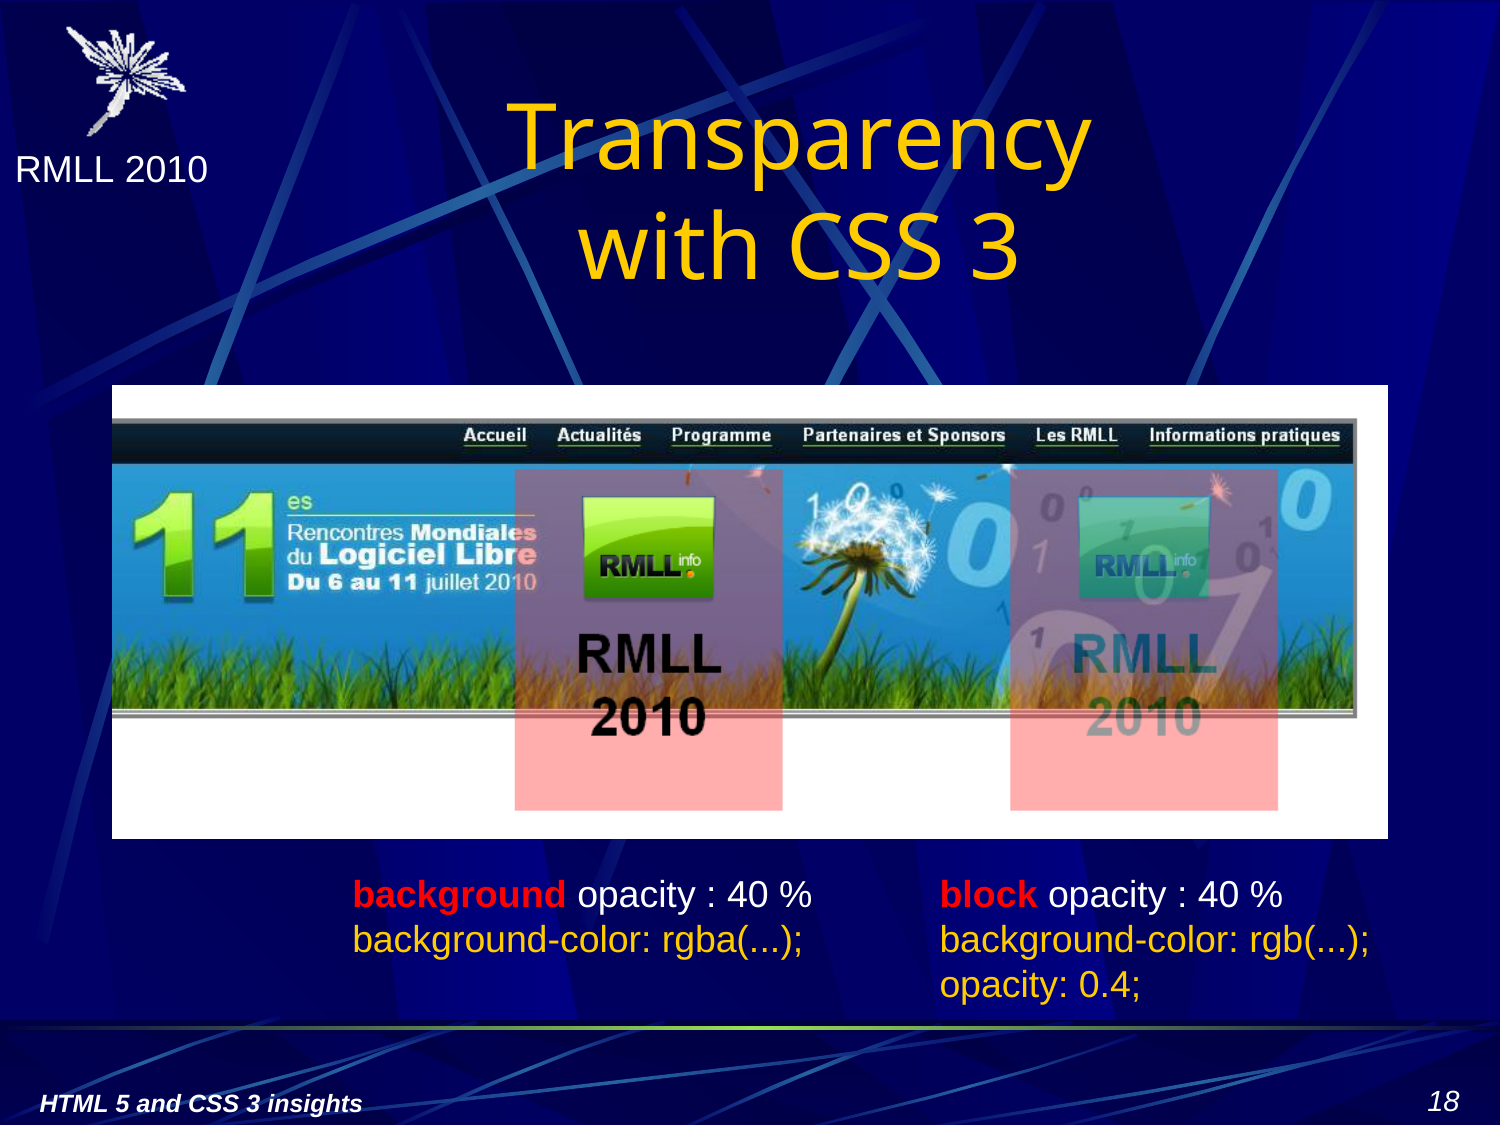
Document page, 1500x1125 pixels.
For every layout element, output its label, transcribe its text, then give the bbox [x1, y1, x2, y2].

title Transparency with CSS 3 [224, 69, 1375, 306]
picture [62, 24, 188, 138]
text_box background opacity : 40 % background-color: rgba(...); [337, 862, 838, 968]
picture [112, 385, 1388, 839]
text_box block opacity : 40 % background-color: rgb(...); opacity: 0.4; [924, 862, 1426, 1013]
